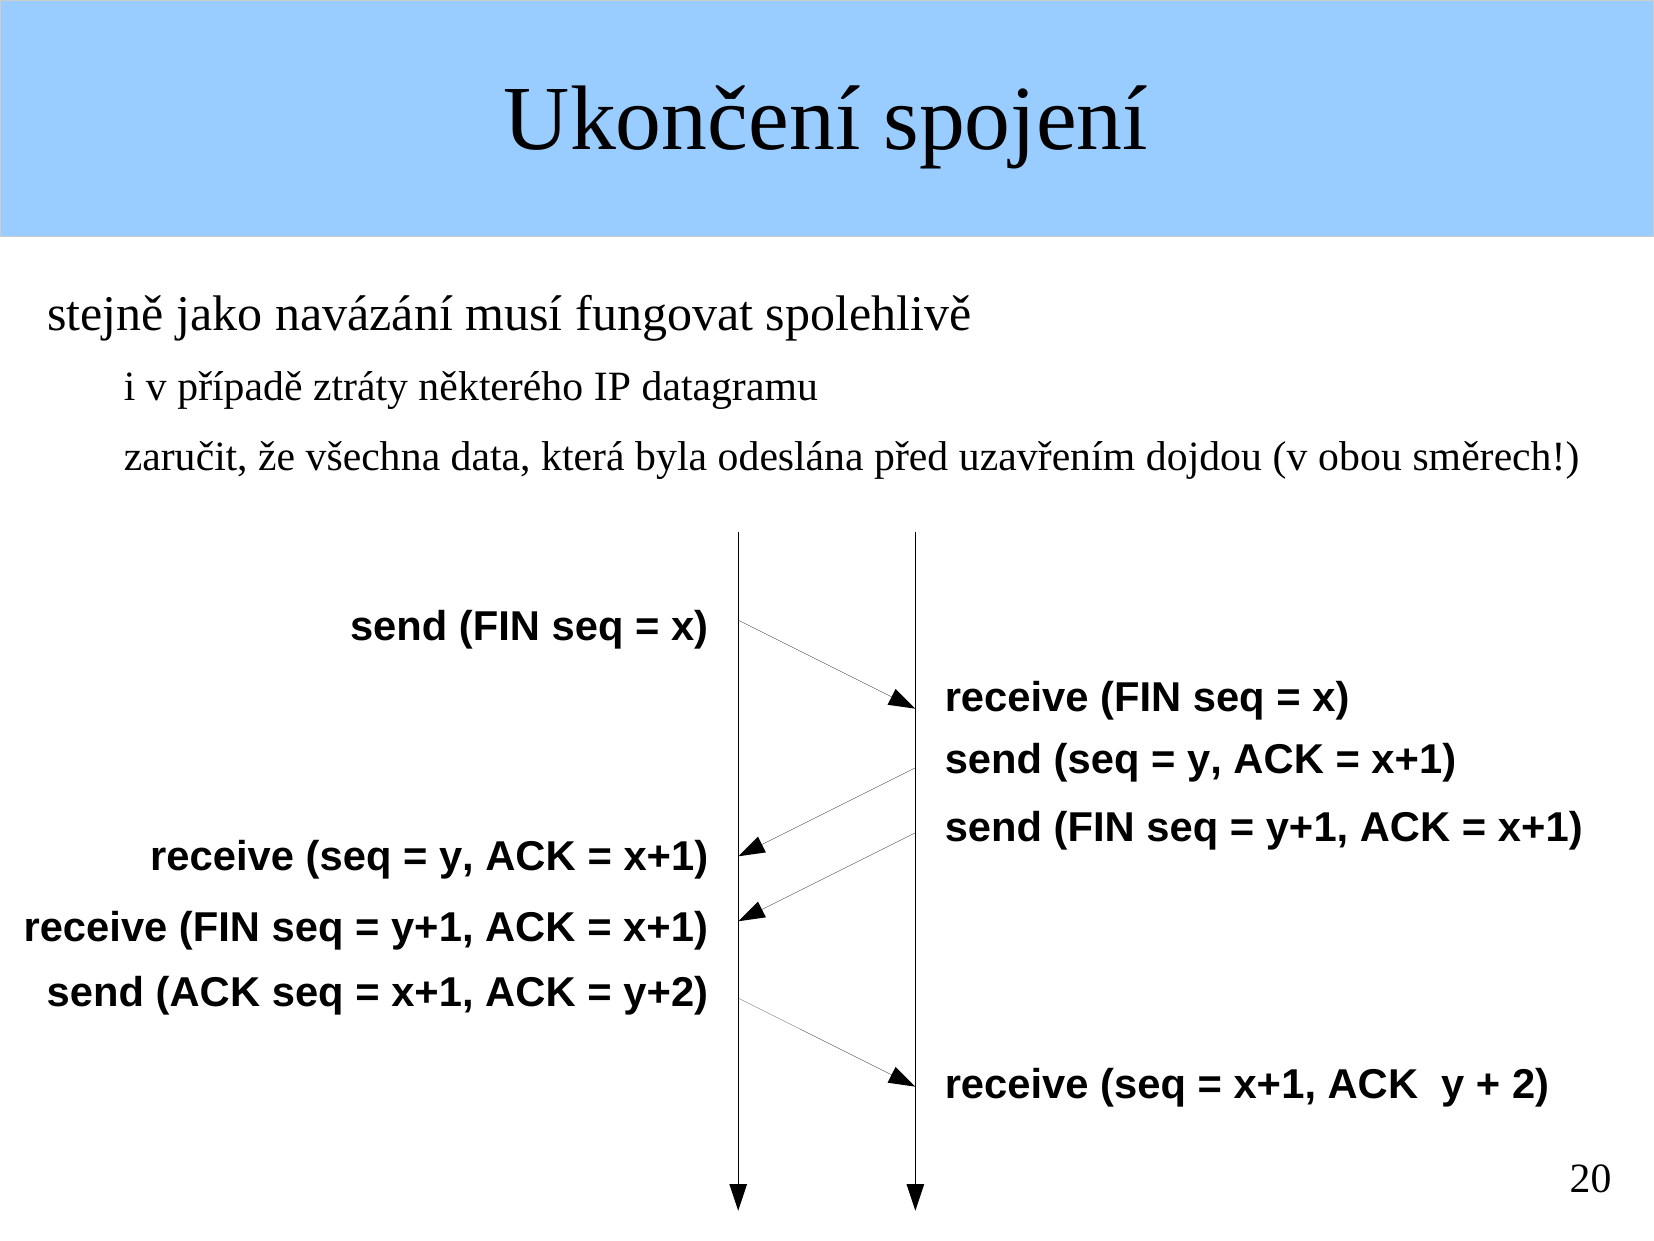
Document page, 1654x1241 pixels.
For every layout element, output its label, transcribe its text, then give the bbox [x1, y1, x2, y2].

text_box receive (FIN seq = x) [944, 655, 1447, 720]
text_box send (seq = y, ACK = x+1) [944, 720, 1595, 791]
list stejně jako navázání musí fungovat spolehlivě i v případě ztráty některého IP datagramu zaručit, že všechna data, která byla odeslána před uzavřením dojdou (v obou směrech!) [29, 285, 1654, 567]
title Ukončení spojení [0, 0, 1654, 237]
text_box send (ACK seq = x+1, ACK = y+2) [29, 975, 709, 1034]
text_box send (FIN seq = x) [295, 584, 709, 668]
text_box send (FIN seq = y+1, ACK = x+1) [944, 791, 1625, 863]
text_box receive (seq = x+1, ACK y + 2) [944, 1045, 1625, 1123]
text_box receive (FIN seq = y+1, ACK = x+1) [29, 879, 709, 975]
text_box receive (seq = y, ACK = x+1) [147, 815, 709, 879]
